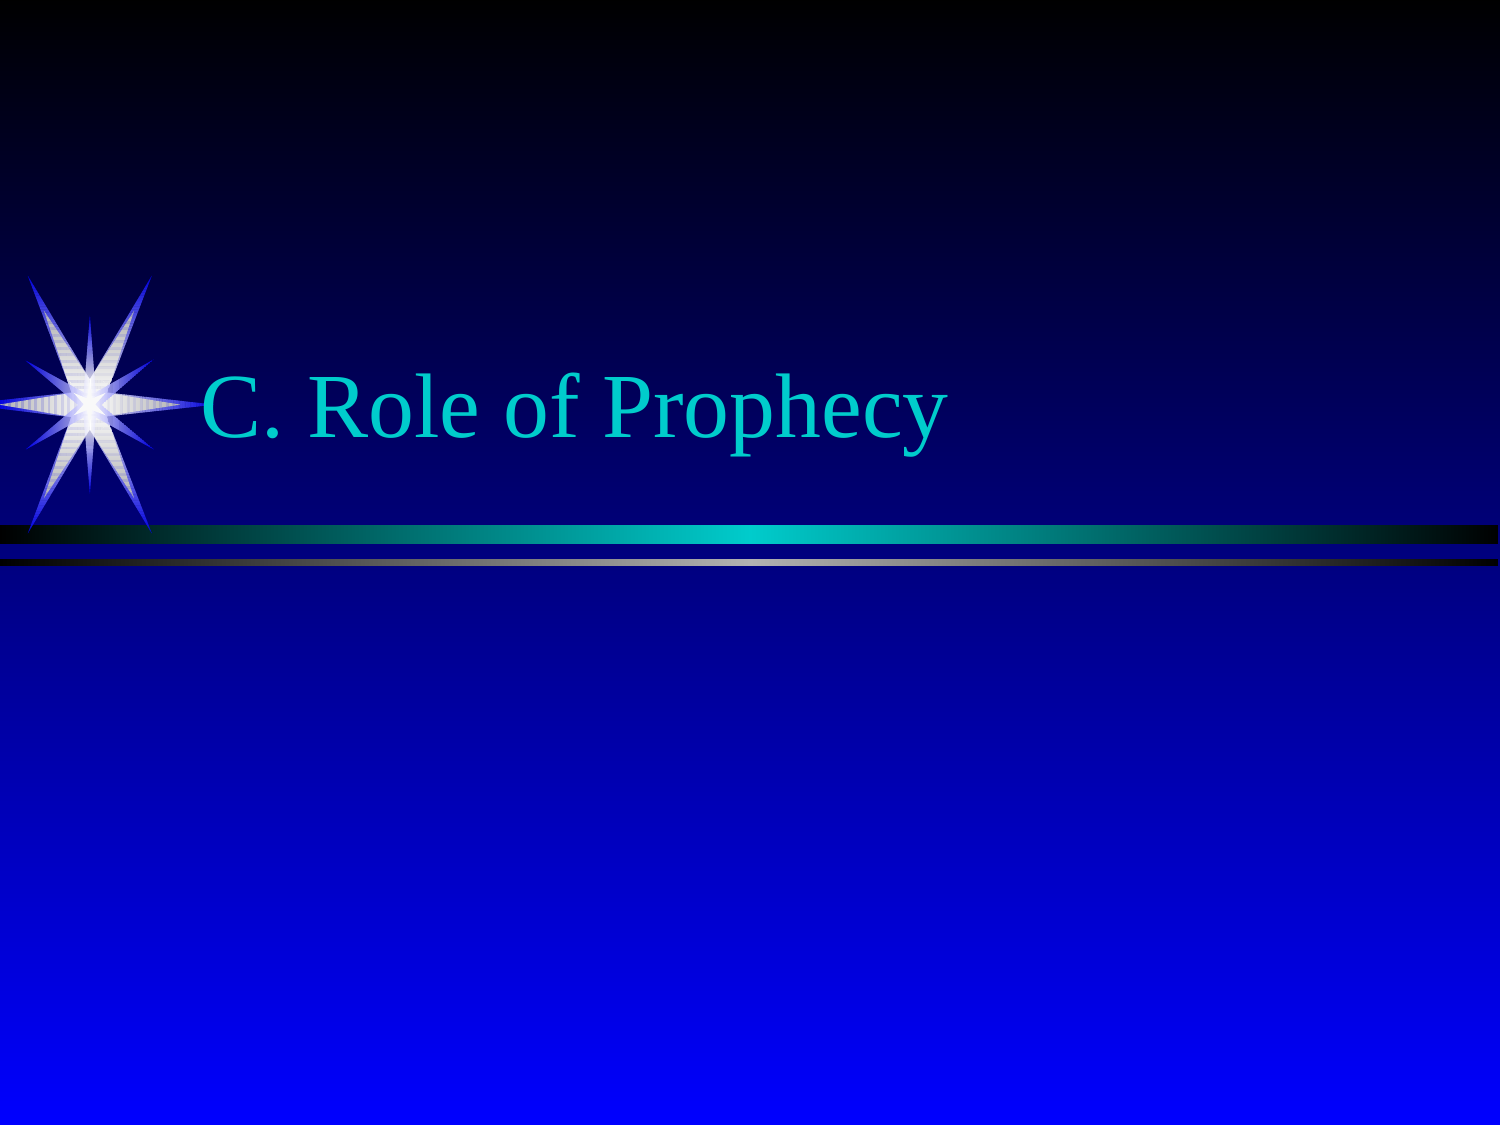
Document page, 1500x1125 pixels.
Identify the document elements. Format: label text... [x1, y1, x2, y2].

title C. Role of Prophecy [200, 312, 1476, 501]
